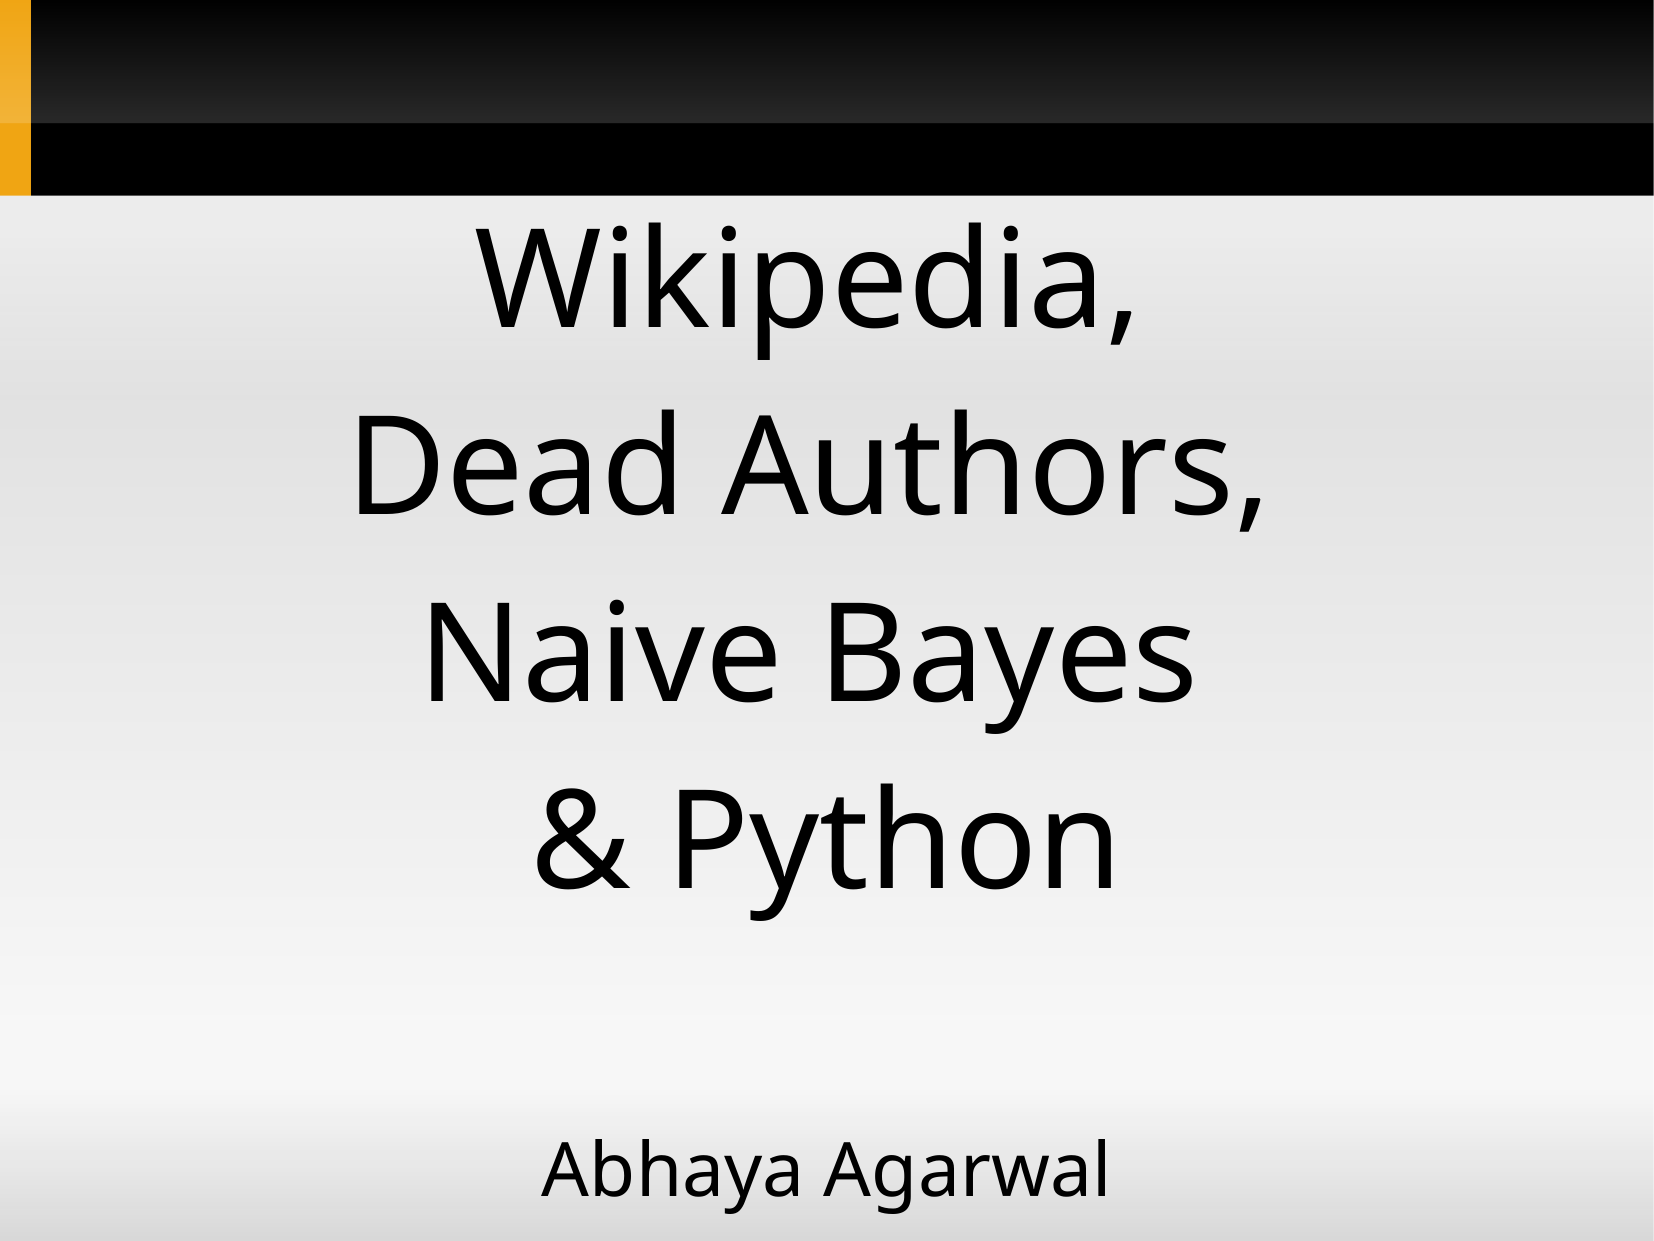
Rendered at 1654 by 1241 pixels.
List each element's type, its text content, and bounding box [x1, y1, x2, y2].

subtitle Wikipedia, Dead Authors, Naive Bayes & Python Abhaya Agarwal [82, 277, 1571, 1122]
picture [0, 0, 1654, 1241]
